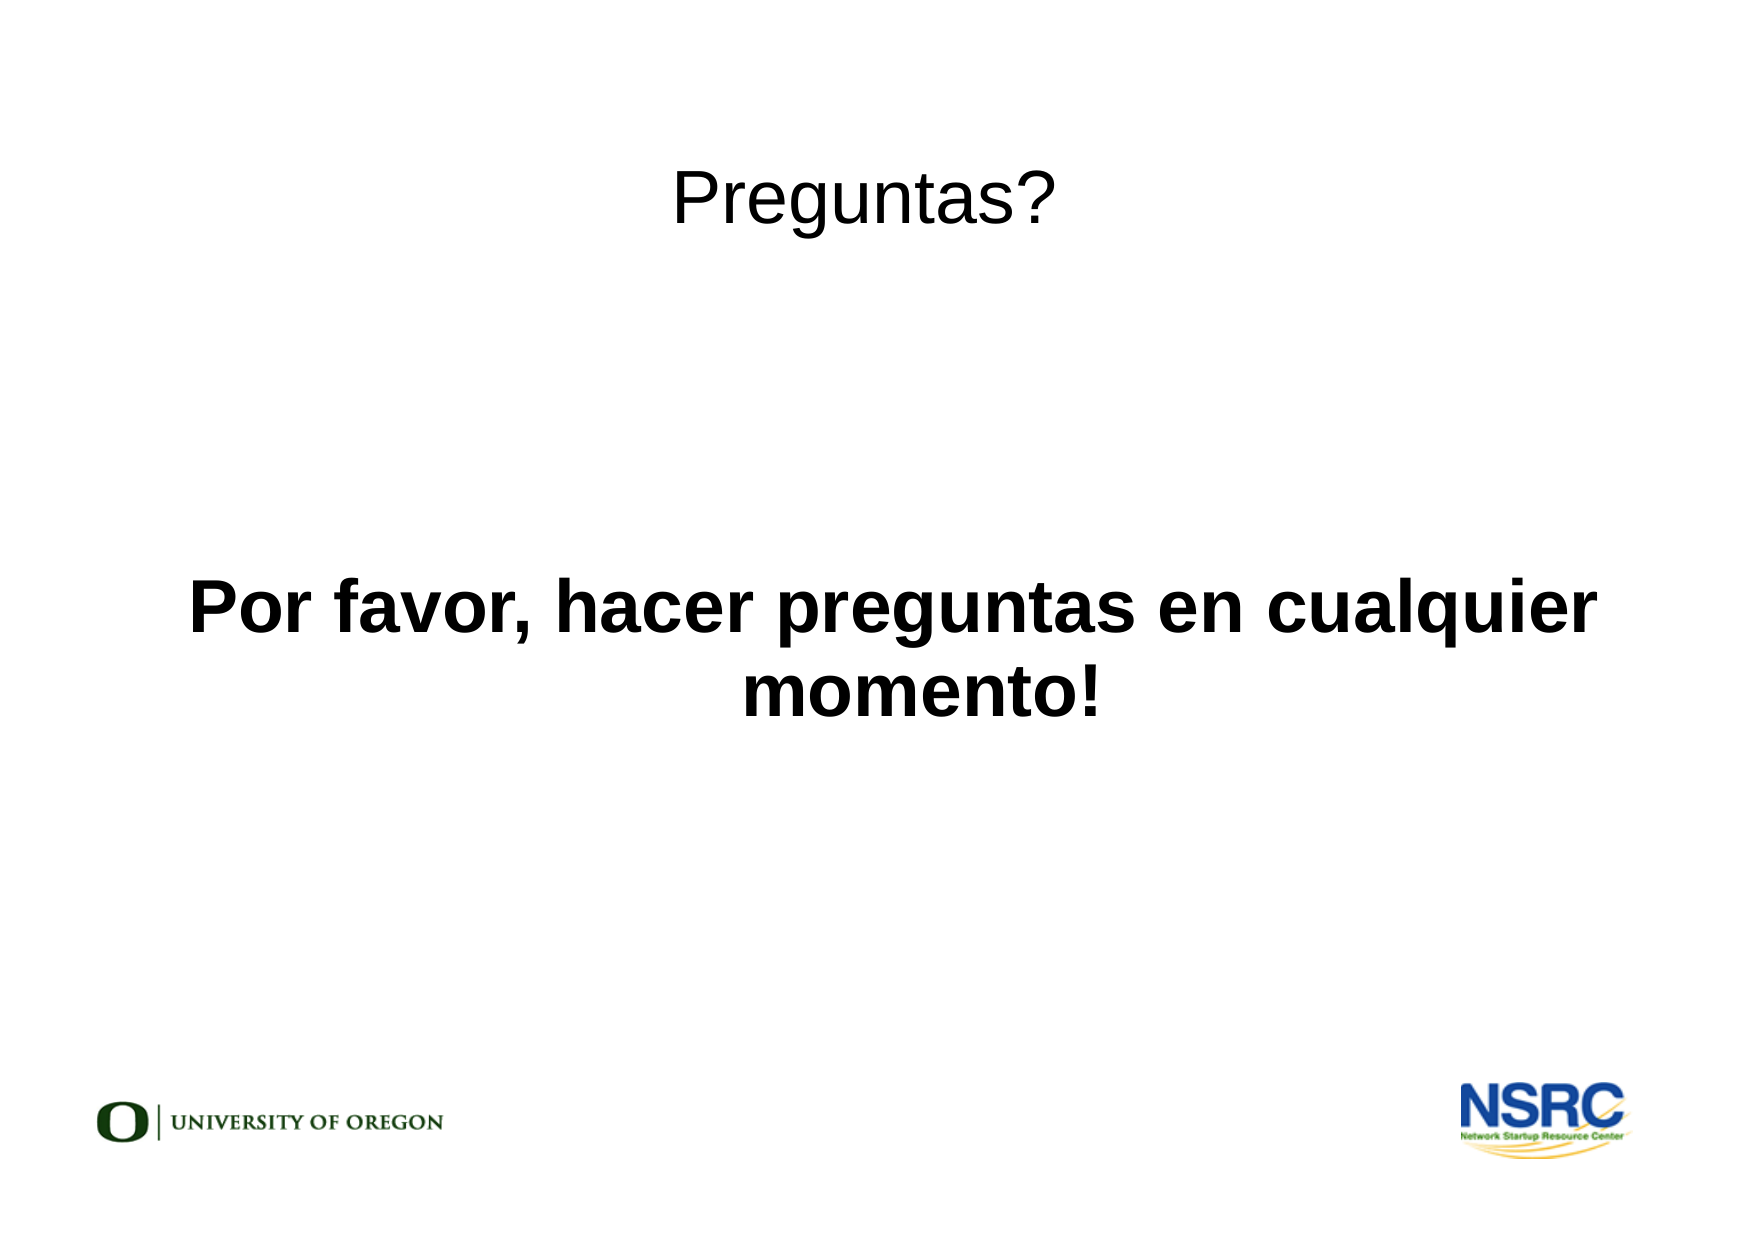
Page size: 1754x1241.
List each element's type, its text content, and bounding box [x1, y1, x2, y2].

picture [95, 1100, 445, 1144]
picture [1461, 1082, 1633, 1159]
list Por favor, hacer preguntas en cualquier momento! [151, 454, 1638, 861]
title Preguntas? [139, 103, 1590, 291]
